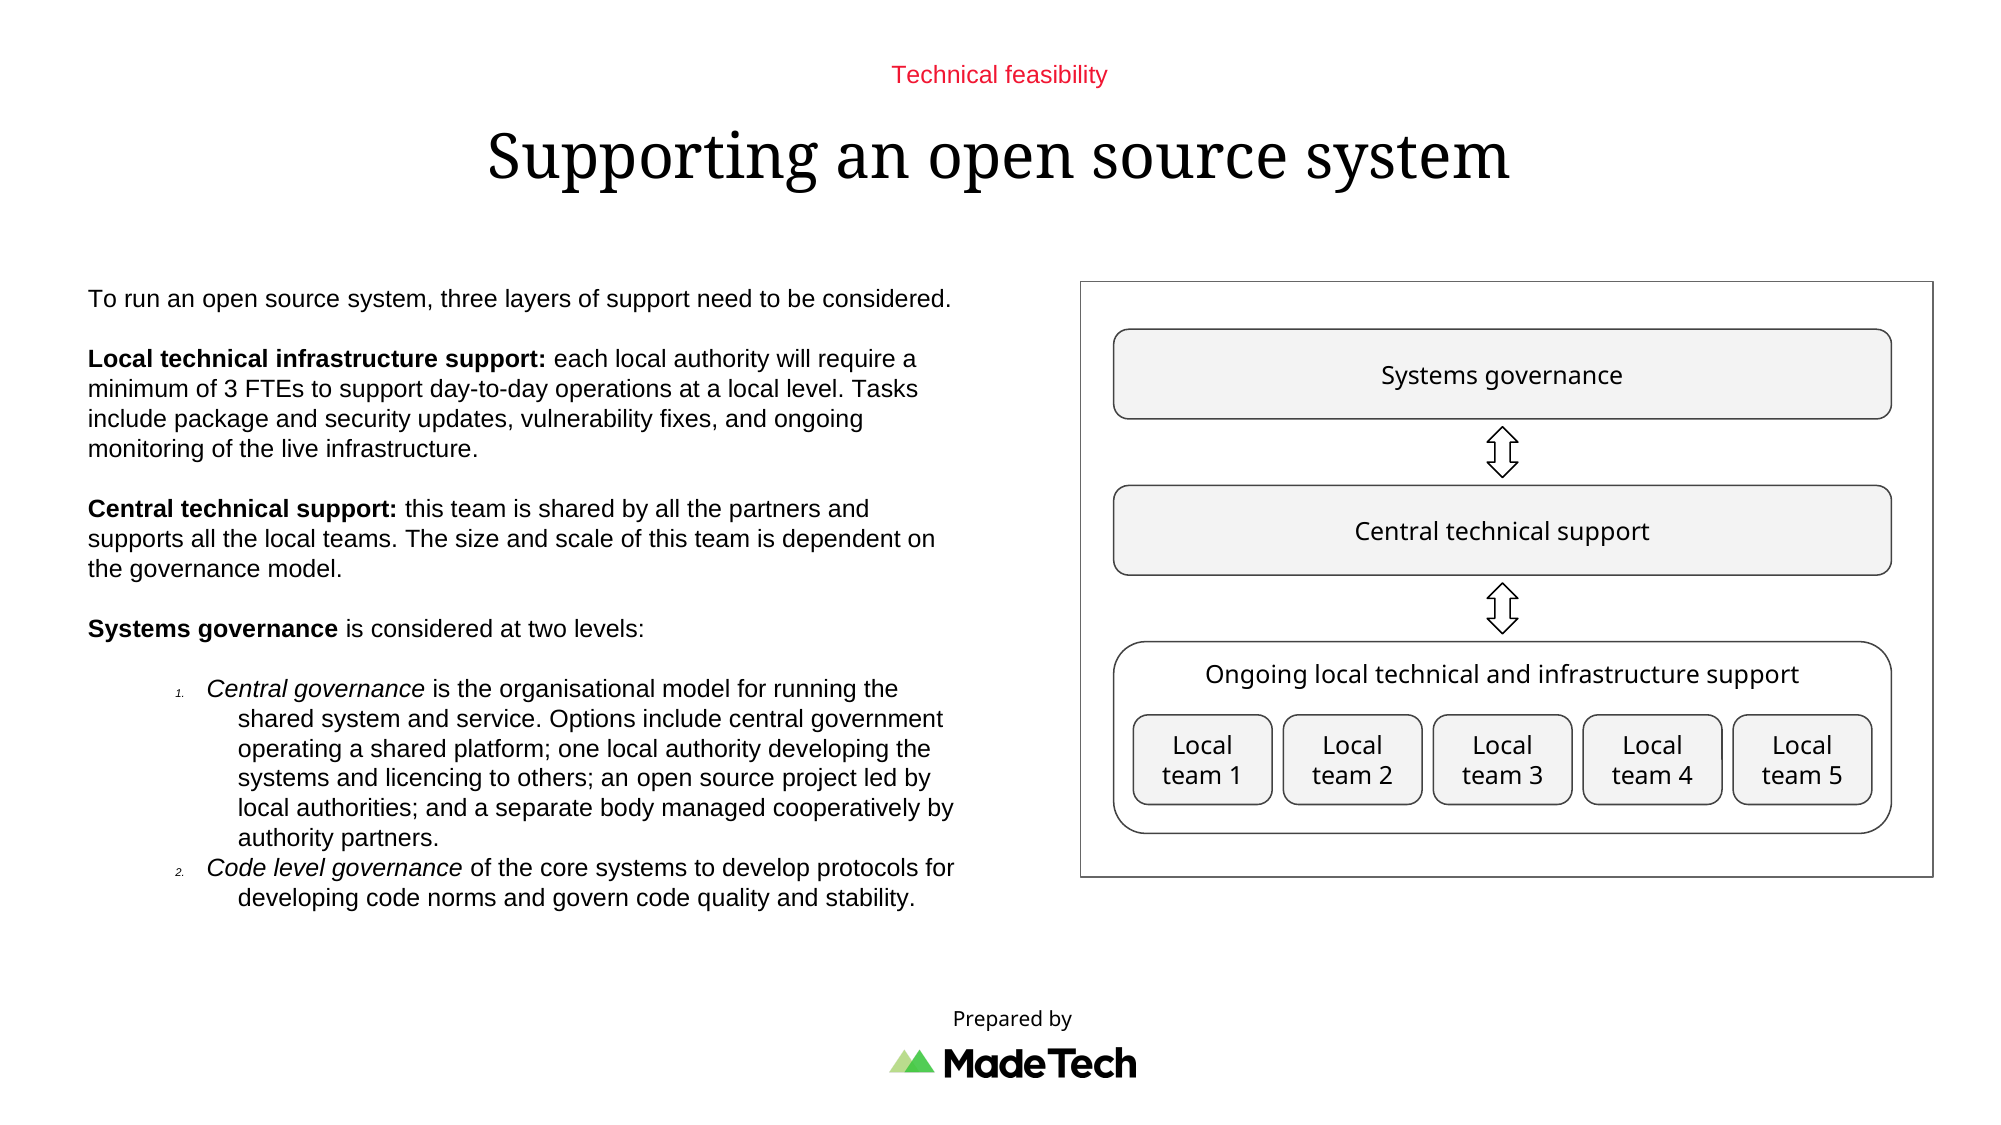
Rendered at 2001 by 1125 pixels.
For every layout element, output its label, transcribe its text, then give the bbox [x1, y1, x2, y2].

text_box Systems governance [1113, 329, 1892, 419]
text_box Prepared by [897, 997, 1128, 1036]
text_box Central technical support [1113, 485, 1892, 576]
text_box Local team 4 [1583, 714, 1723, 805]
text_box Local team 2 [1283, 714, 1423, 805]
text_box Local team 3 [1433, 714, 1573, 805]
text_box Local team 1 [1133, 714, 1273, 805]
text_box Supporting an open source system [81, 125, 1918, 222]
text_box Ongoing local technical and infrastructure support [1113, 641, 1892, 834]
picture [889, 1047, 1136, 1078]
text_box Technical feasibility [864, 55, 1136, 94]
text_box [1081, 281, 1933, 877]
text_box Local team 5 [1733, 714, 1872, 805]
text_box To run an open source system, three layers of support need to be considered. Local technical infrastructure support: each local authority will require a minimum of 3 FTEs to support day-to-day operations at a local level. Tasks include package and security updates, vulnerability fixes, and ongoing monitoring of the live infrastructure. Central technical support: this team is shared by all the partners and supports all the local teams. The size and scale of this team is dependent on the governance model. Systems governance is considered at two levels: Central governance is the organisational model for running the shared system and service. Options include central government operating a shared platform; one local authority developing the systems and licencing to others; an open source project led by local authorities; and a separate body managed cooperatively by authority partners. Code level governance of the core systems to develop protocols for developing code norms and govern code quality and stability. [81, 277, 980, 1079]
